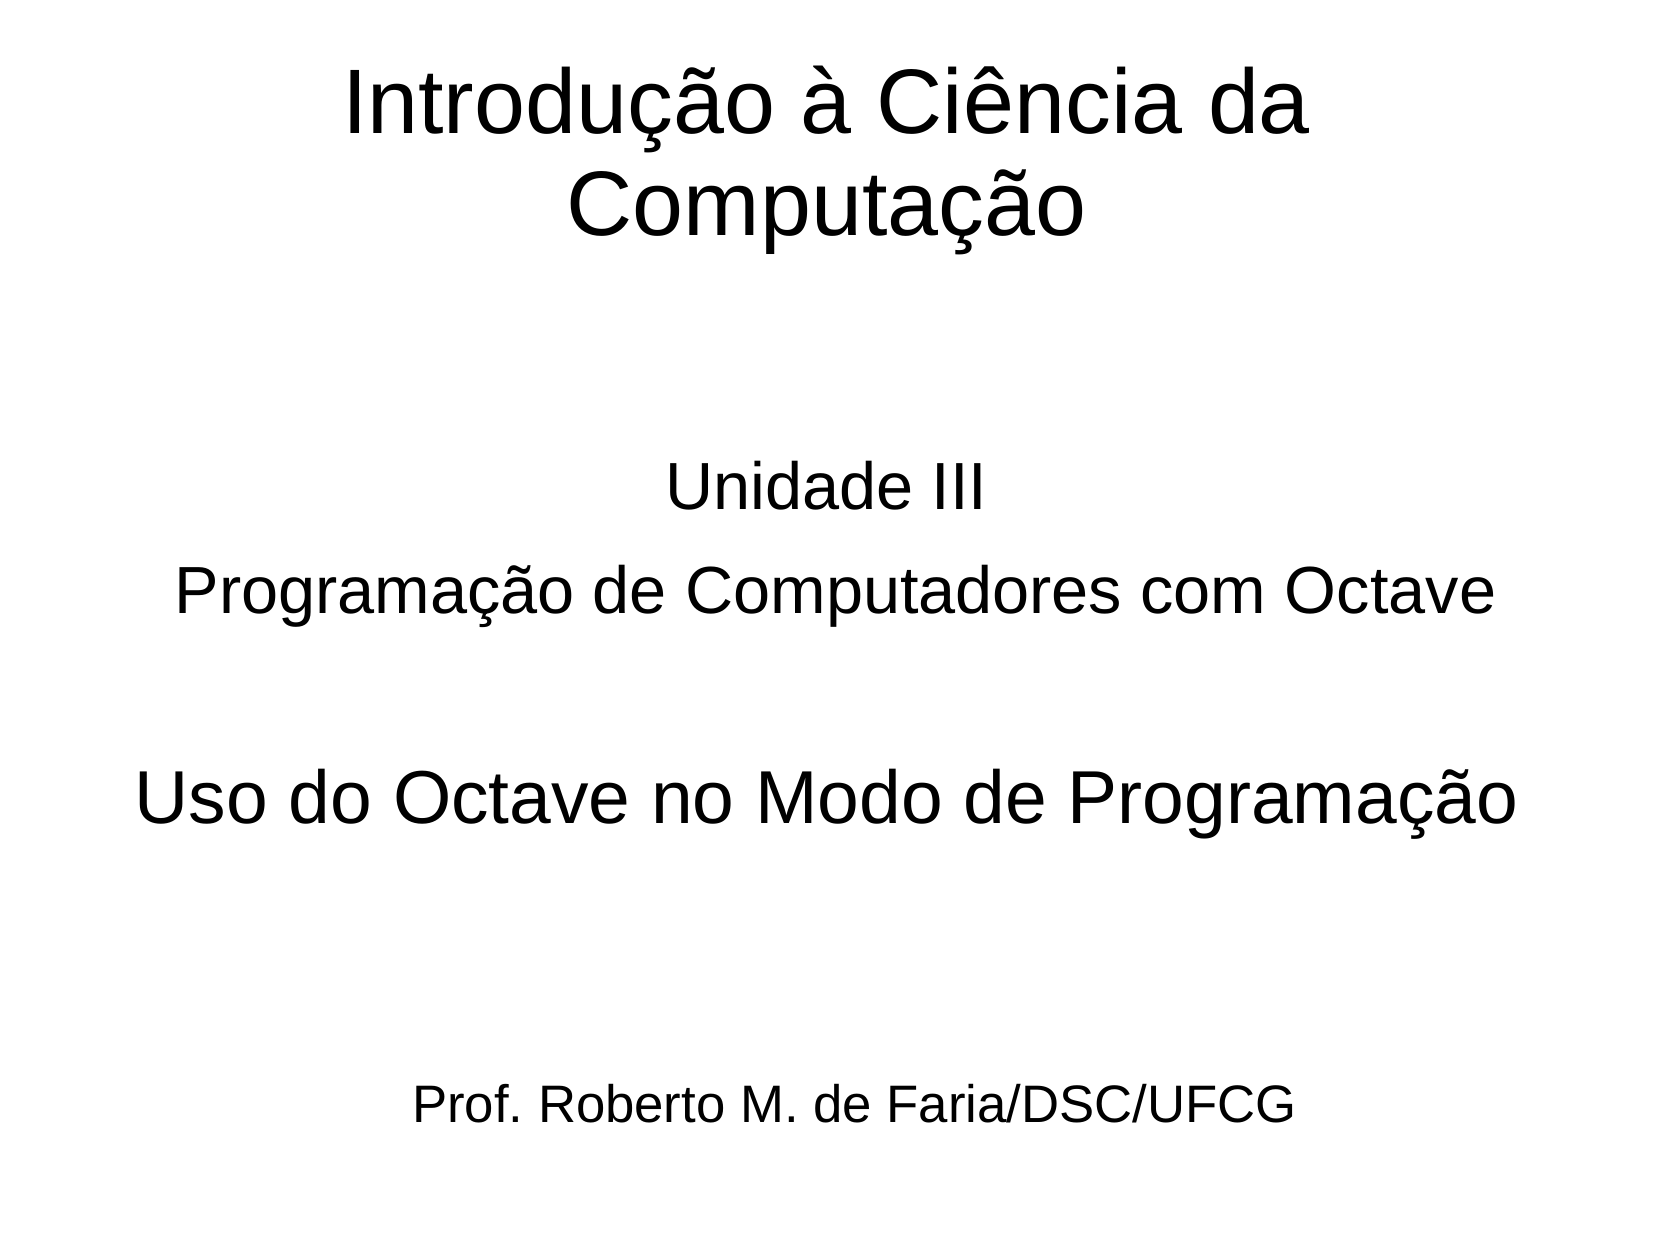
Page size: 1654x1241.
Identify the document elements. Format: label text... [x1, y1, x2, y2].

list Uso do Octave no Modo de Programação [82, 755, 1571, 851]
list Unidade III Programação de Computadores com Octave [82, 448, 1571, 638]
list Prof. Roberto M. de Faria/DSC/UFCG [82, 1074, 1571, 1134]
title Introdução à Ciência da Computação [82, 49, 1571, 257]
